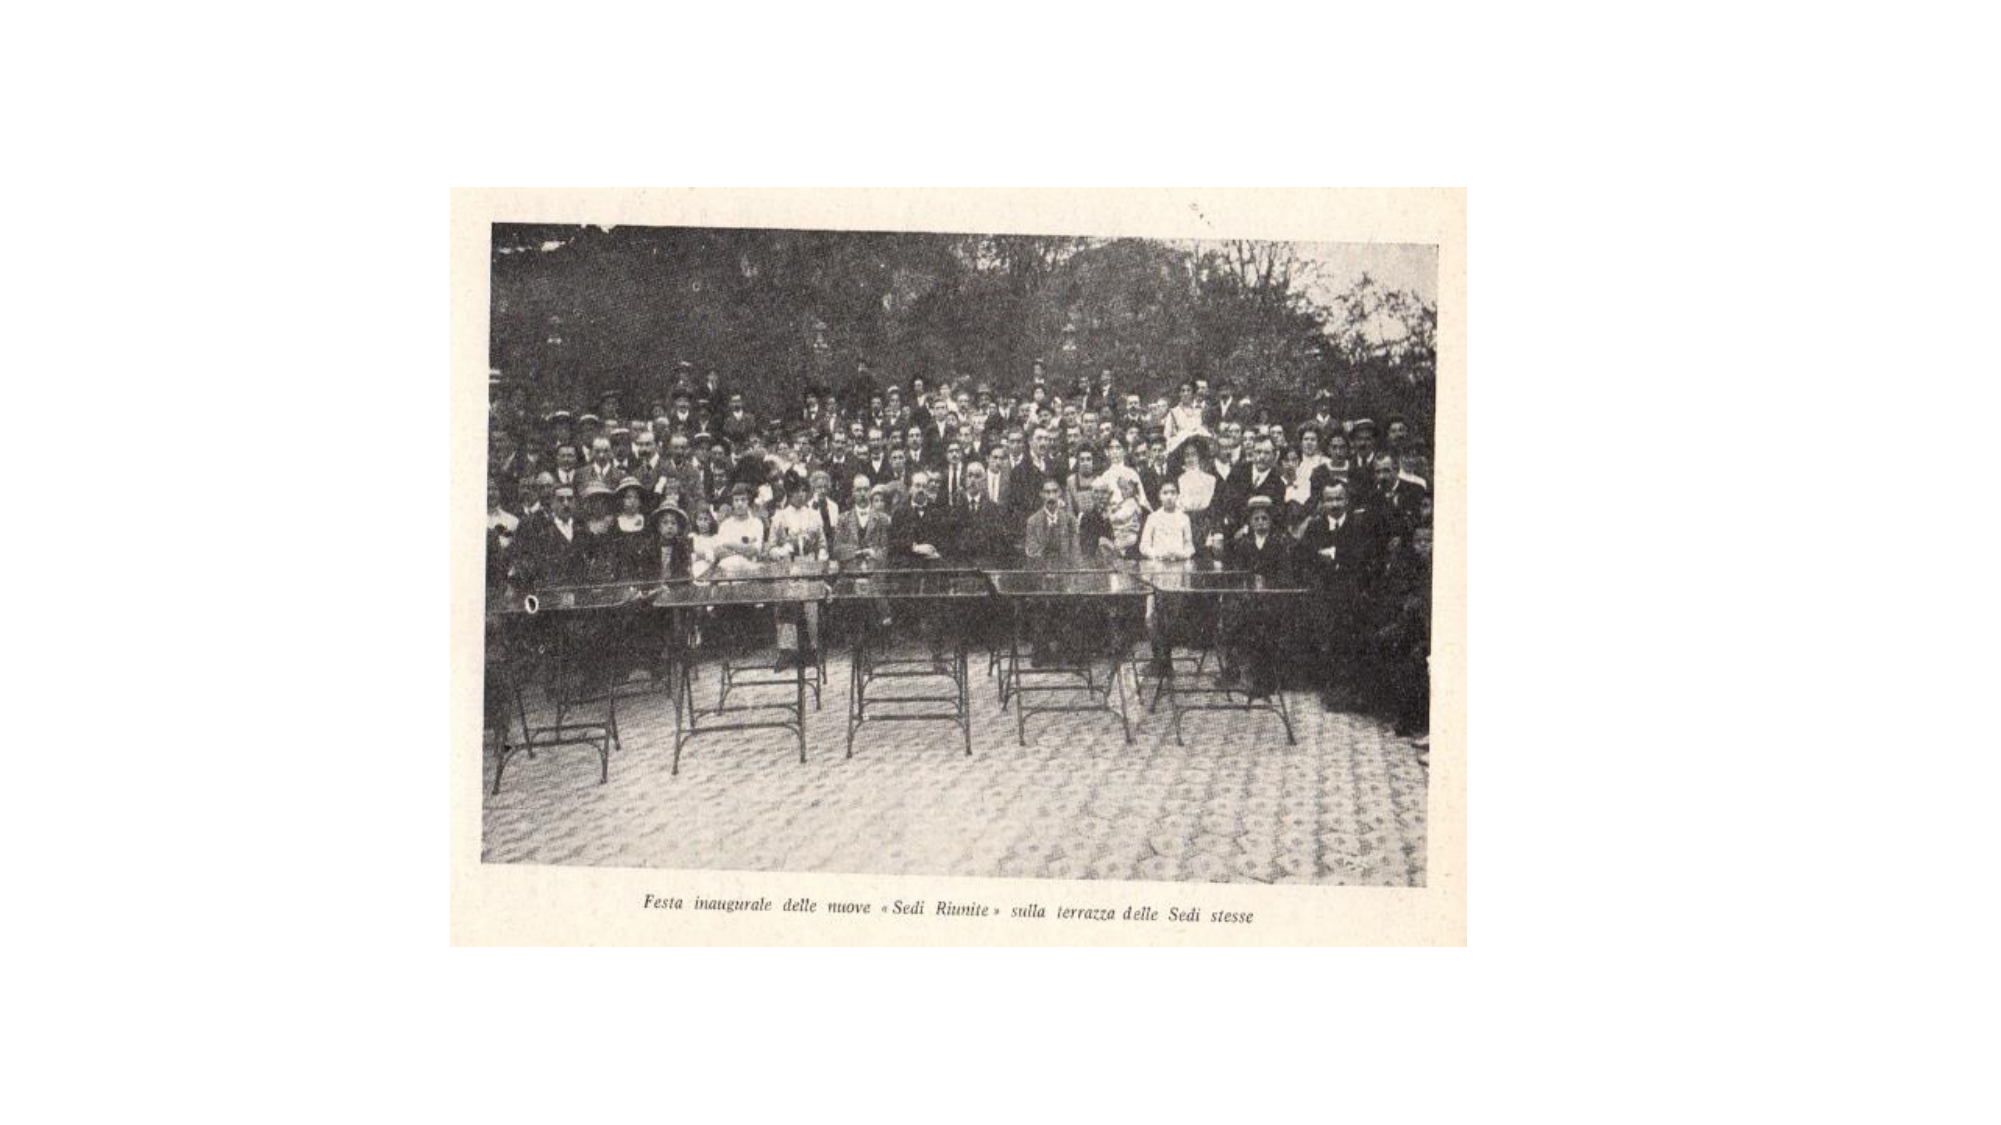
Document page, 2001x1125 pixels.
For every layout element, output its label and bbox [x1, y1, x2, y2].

picture [450, 187, 1467, 947]
